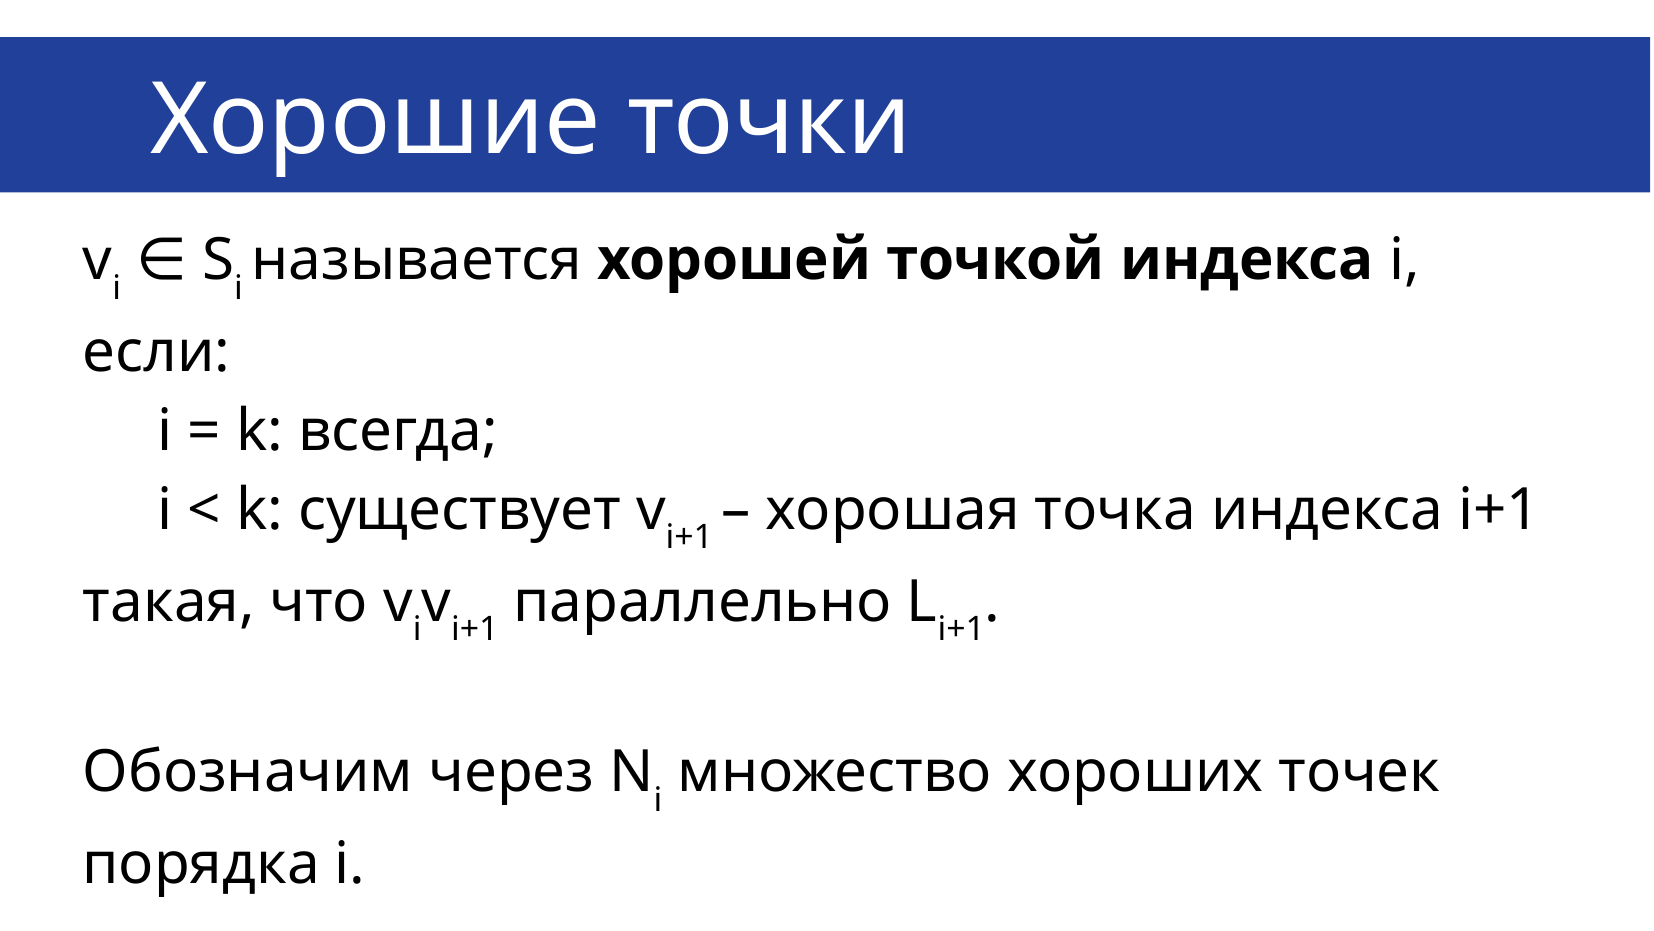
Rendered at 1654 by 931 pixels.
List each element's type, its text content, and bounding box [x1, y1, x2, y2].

title Хорошие точки [0, 37, 1651, 193]
subtitle vi ∈ Si называется хорошей точкой индекса i, если: i = k: всегда; i < k: существует vi+1 – хорошая точка индекса i+1 такая, что vivi+1 параллельно Li+1. Обозначим через Ni множество хороших точек порядка i. [82, 217, 1576, 901]
